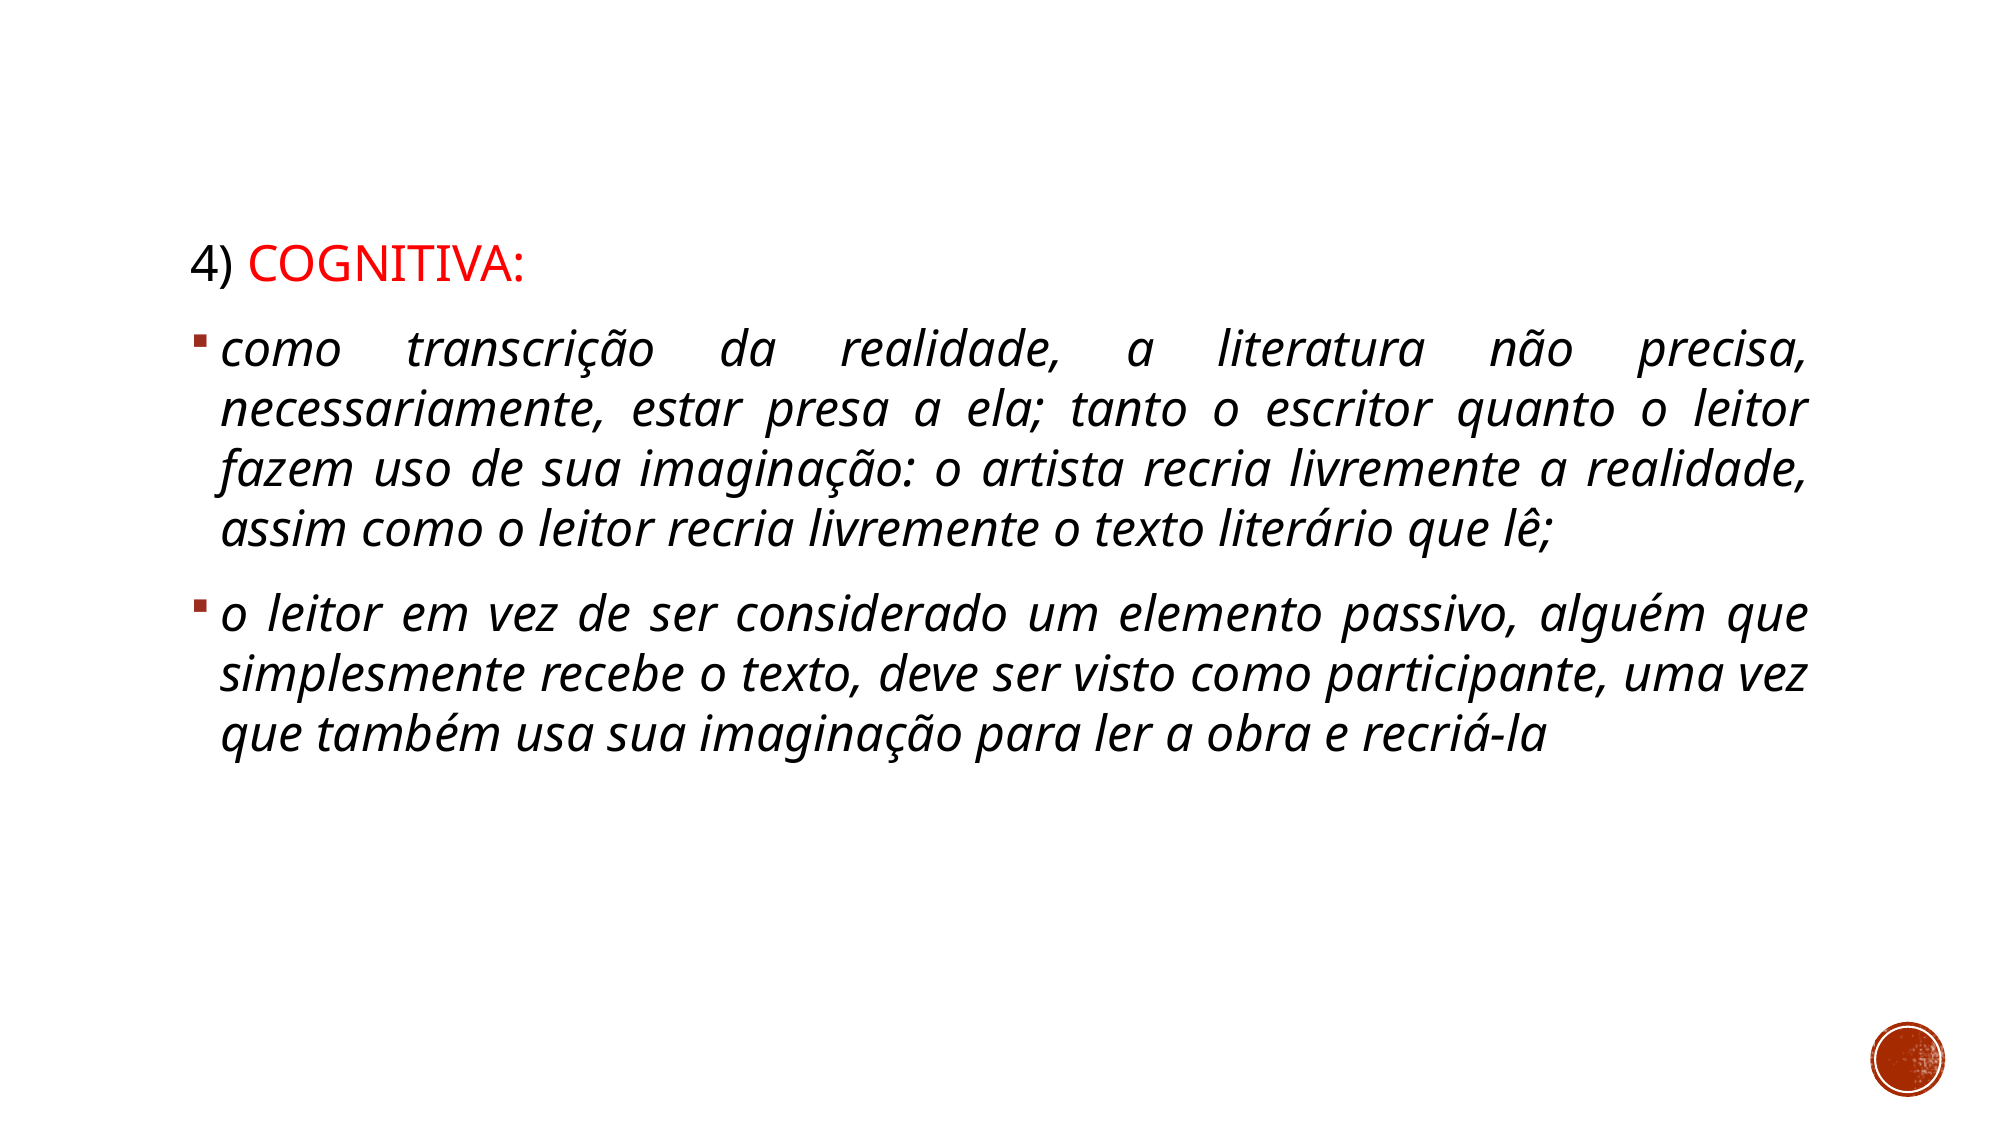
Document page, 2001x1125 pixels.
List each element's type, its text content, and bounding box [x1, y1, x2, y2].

picture [1870, 1021, 1946, 1097]
list 4) COGNITIVA: como transcrição da realidade, a literatura não precisa, necessariamente, estar presa a ela; tanto o escritor quanto o leitor fazem uso de sua imaginação: o artista recria livremente a realidade, assim como o leitor recria livremente o texto literário que lê; o leitor em vez de ser considerado um elemento passivo, alguém que simplesmente recebe o texto, deve ser visto como participante, uma vez que também usa sua imaginação para ler a obra e recriá-la [175, 223, 1826, 1013]
